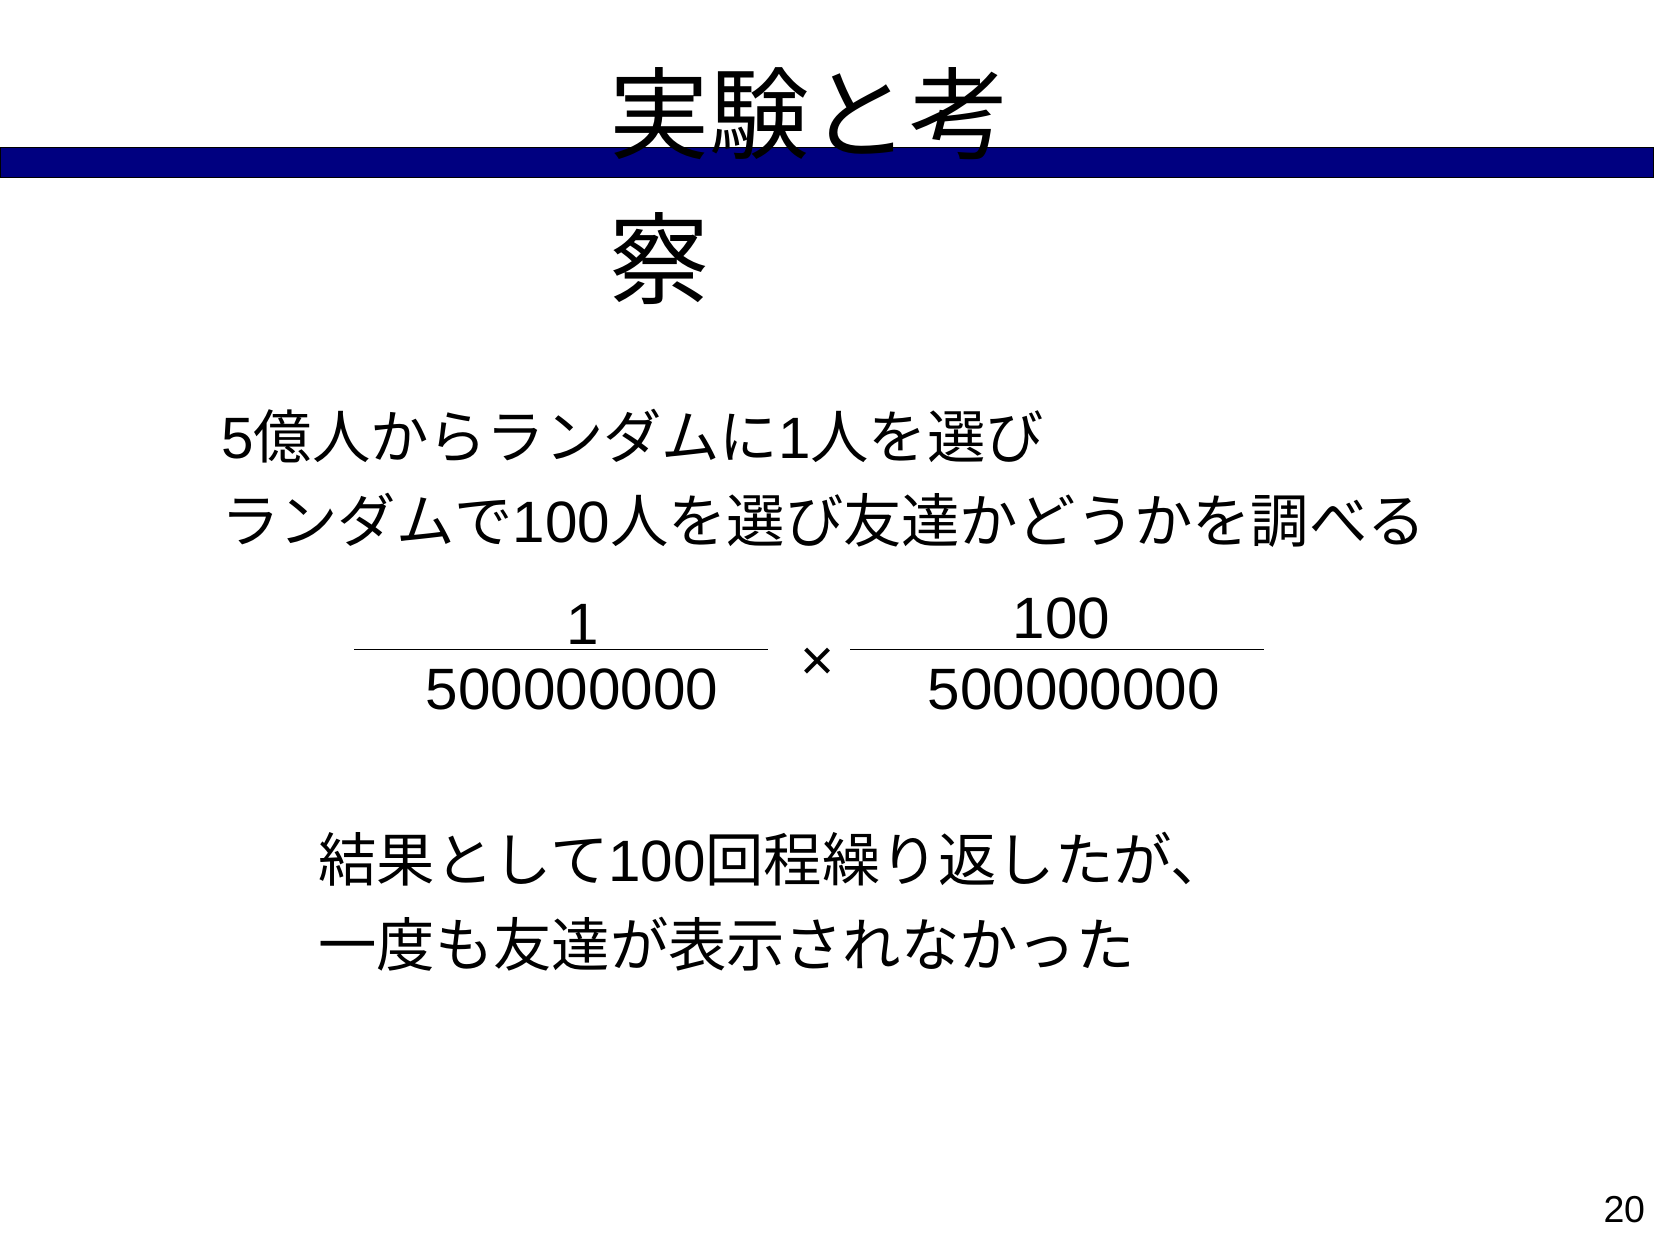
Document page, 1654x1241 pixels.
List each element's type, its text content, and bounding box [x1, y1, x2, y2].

text_box 500000000 [912, 650, 1236, 730]
text_box 20 [1588, 1181, 1654, 1239]
text_box 1 [552, 584, 615, 665]
text_box 実験と考察 [594, 27, 1102, 143]
text_box [0, 147, 1654, 178]
text_box 結果として100回程繰り返したが、 一度も友達が表示されなかった [303, 806, 1161, 945]
text_box 5億人からランダムに1人を選び ランダムで100人を選び友達かどうかを調べる [206, 383, 1359, 529]
text_box 100 [998, 578, 1126, 659]
text_box × [785, 620, 850, 700]
text_box 500000000 [411, 650, 734, 730]
